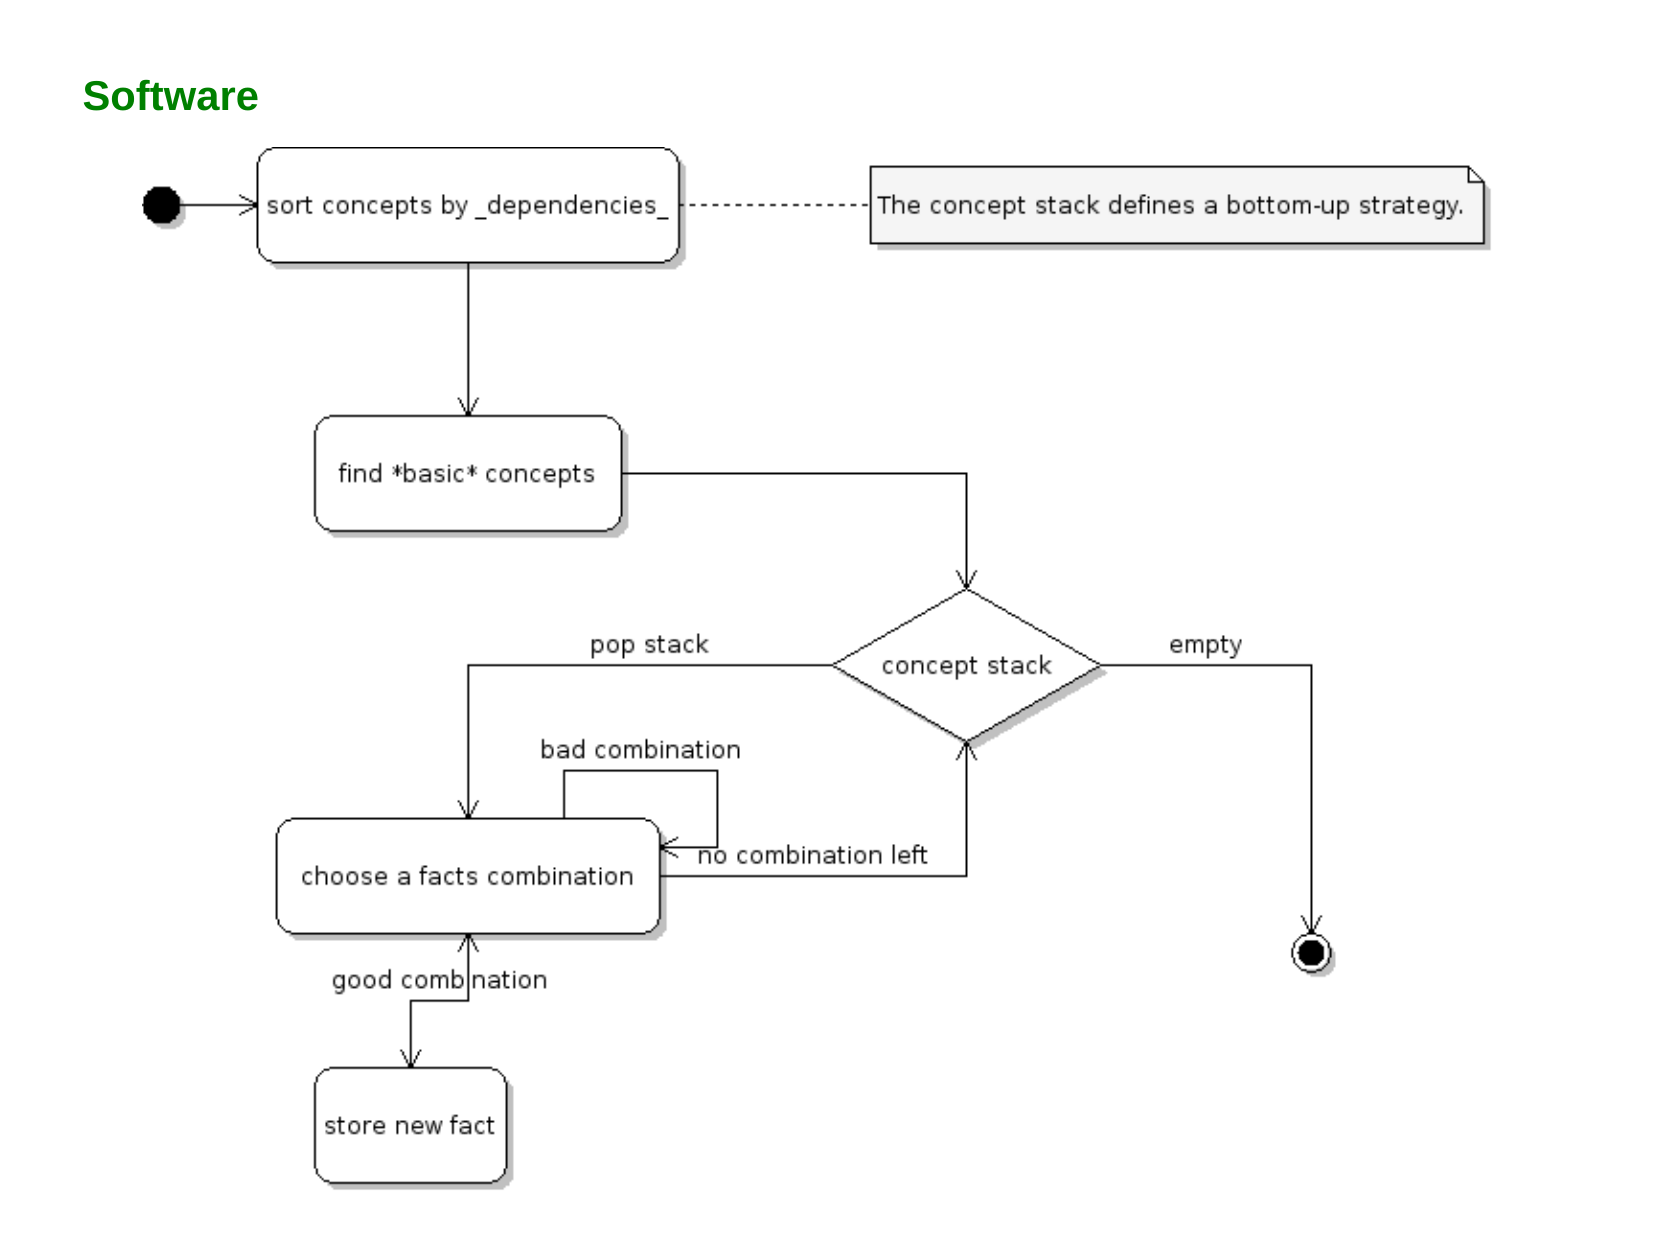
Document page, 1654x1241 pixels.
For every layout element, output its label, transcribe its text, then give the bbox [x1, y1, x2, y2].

title Software [82, 0, 1571, 193]
picture [142, 147, 1493, 1192]
